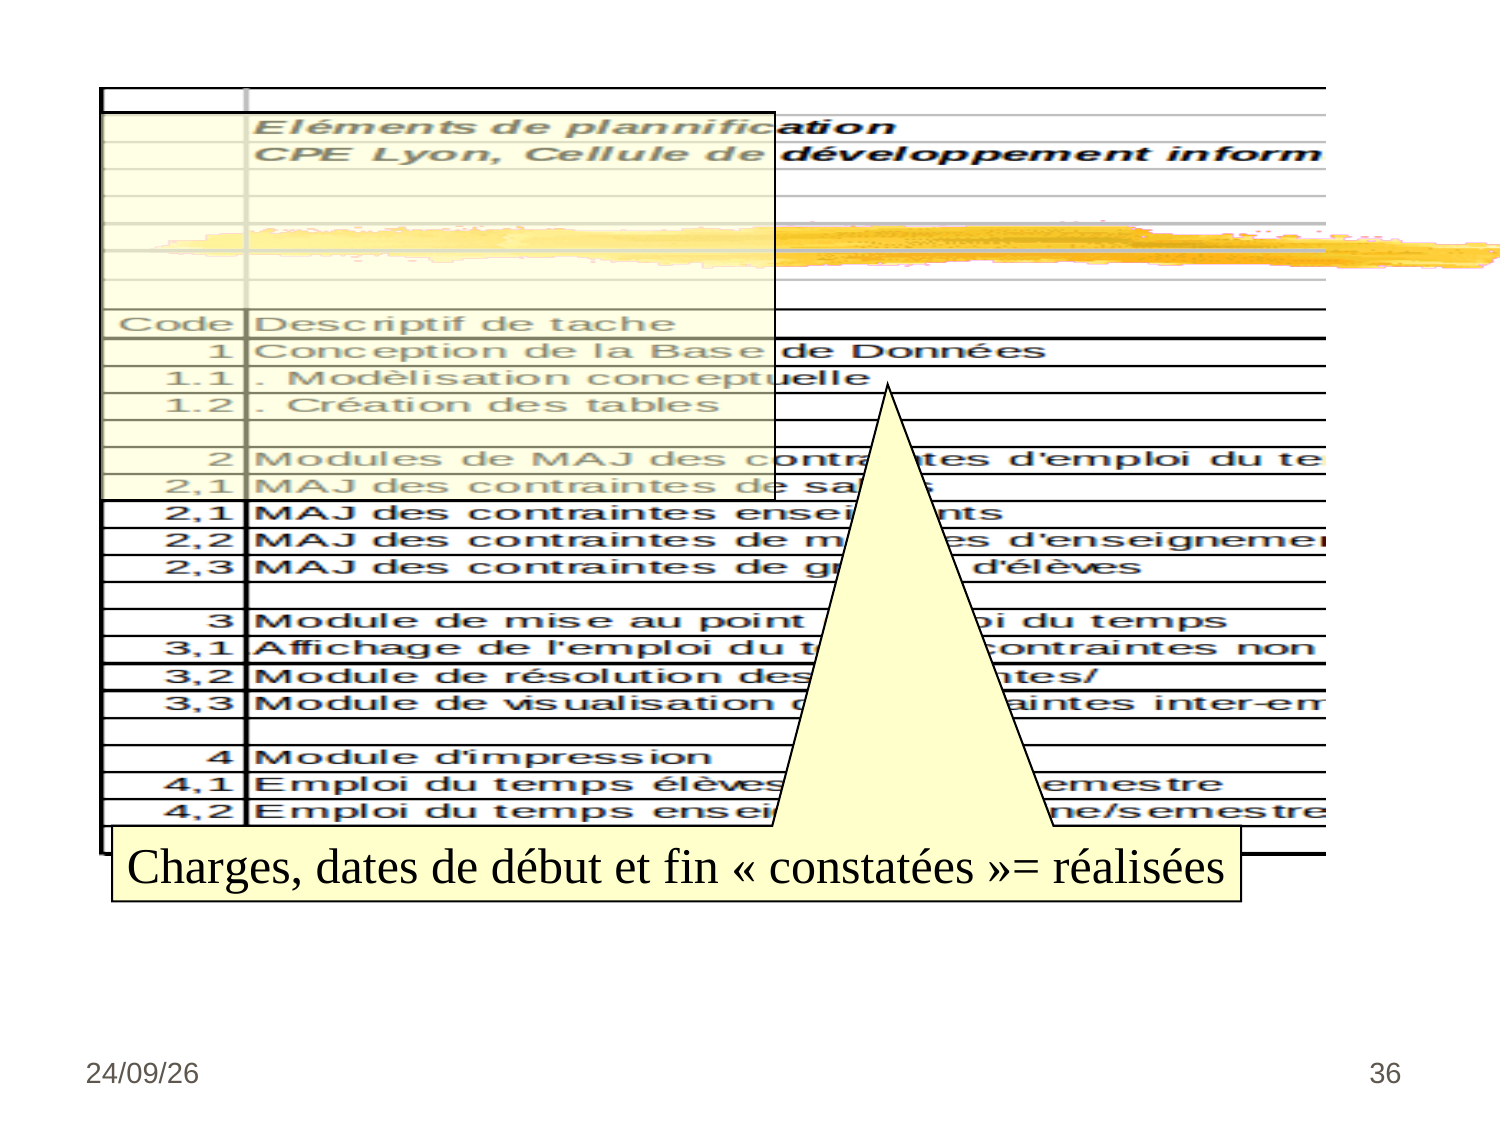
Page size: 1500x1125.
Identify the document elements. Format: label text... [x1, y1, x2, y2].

chart [99, 87, 1326, 856]
text_box [99, 112, 775, 501]
text_box 20/01/15 [70, 1021, 384, 1097]
text_box Charges, dates de début et fin « constatées »= réalisées [112, 384, 1242, 902]
picture [1326, 215, 1500, 279]
text_box <numéro> [1104, 1021, 1417, 1097]
